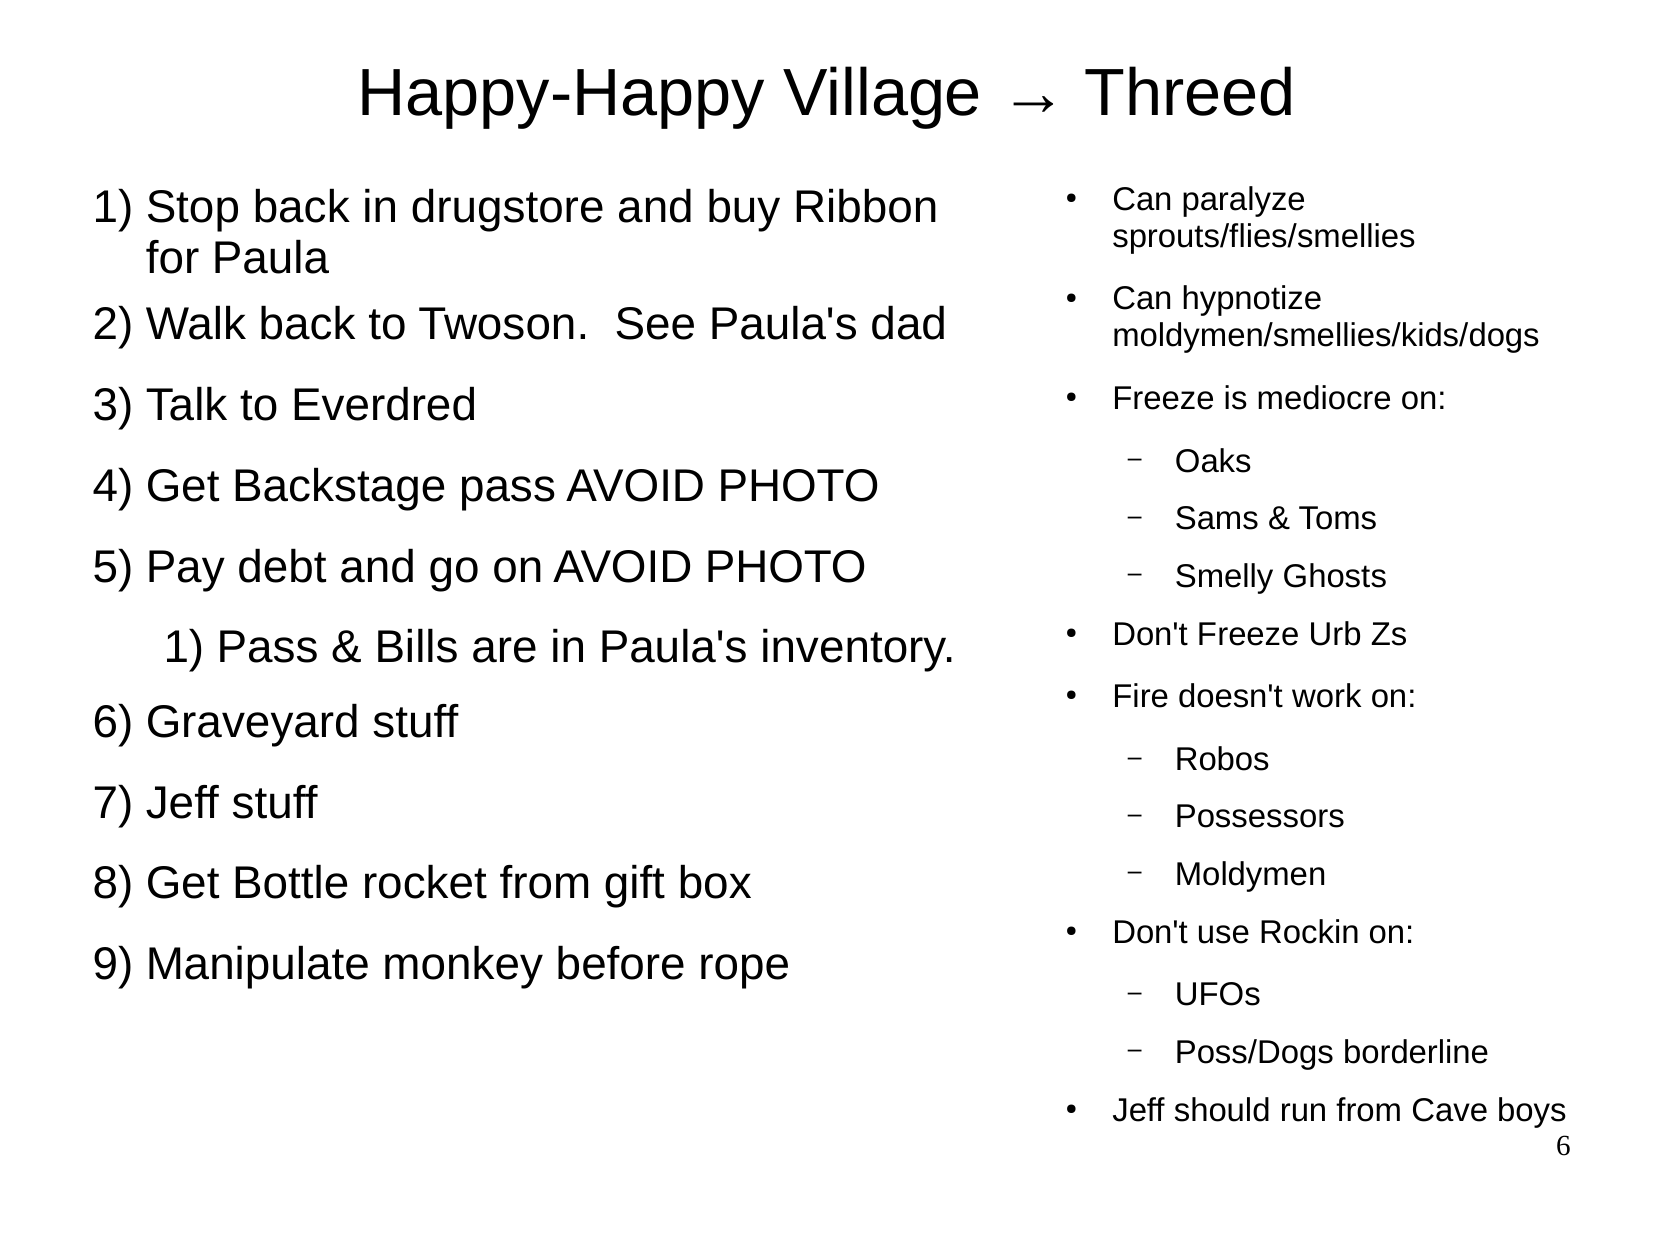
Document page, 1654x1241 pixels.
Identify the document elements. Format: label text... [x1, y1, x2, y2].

list Can paralyze sprouts/flies/smellies Can hypnotize moldymen/smellies/kids/dogs Freeze is mediocre on: Oaks Sams & Toms Smelly Ghosts Don't Freeze Urb Zs Fire doesn't work on: Robos Possessors Moldymen Don't use Rockin on: UFOs Poss/Dogs borderline Jeff should run from Cave boys [1050, 180, 1572, 1156]
list Stop back in drugstore and buy Ribbon for Paula Walk back to Twoson. See Paula's dad Talk to Everdred Get Backstage pass AVOID PHOTO Pay debt and go on AVOID PHOTO Pass & Bills are in Paula's inventory. Graveyard stuff Jeff stuff Get Bottle rocket from gift box Manipulate monkey before rope [75, 180, 991, 1156]
title Happy-Happy Village → Threed [82, 49, 1571, 136]
